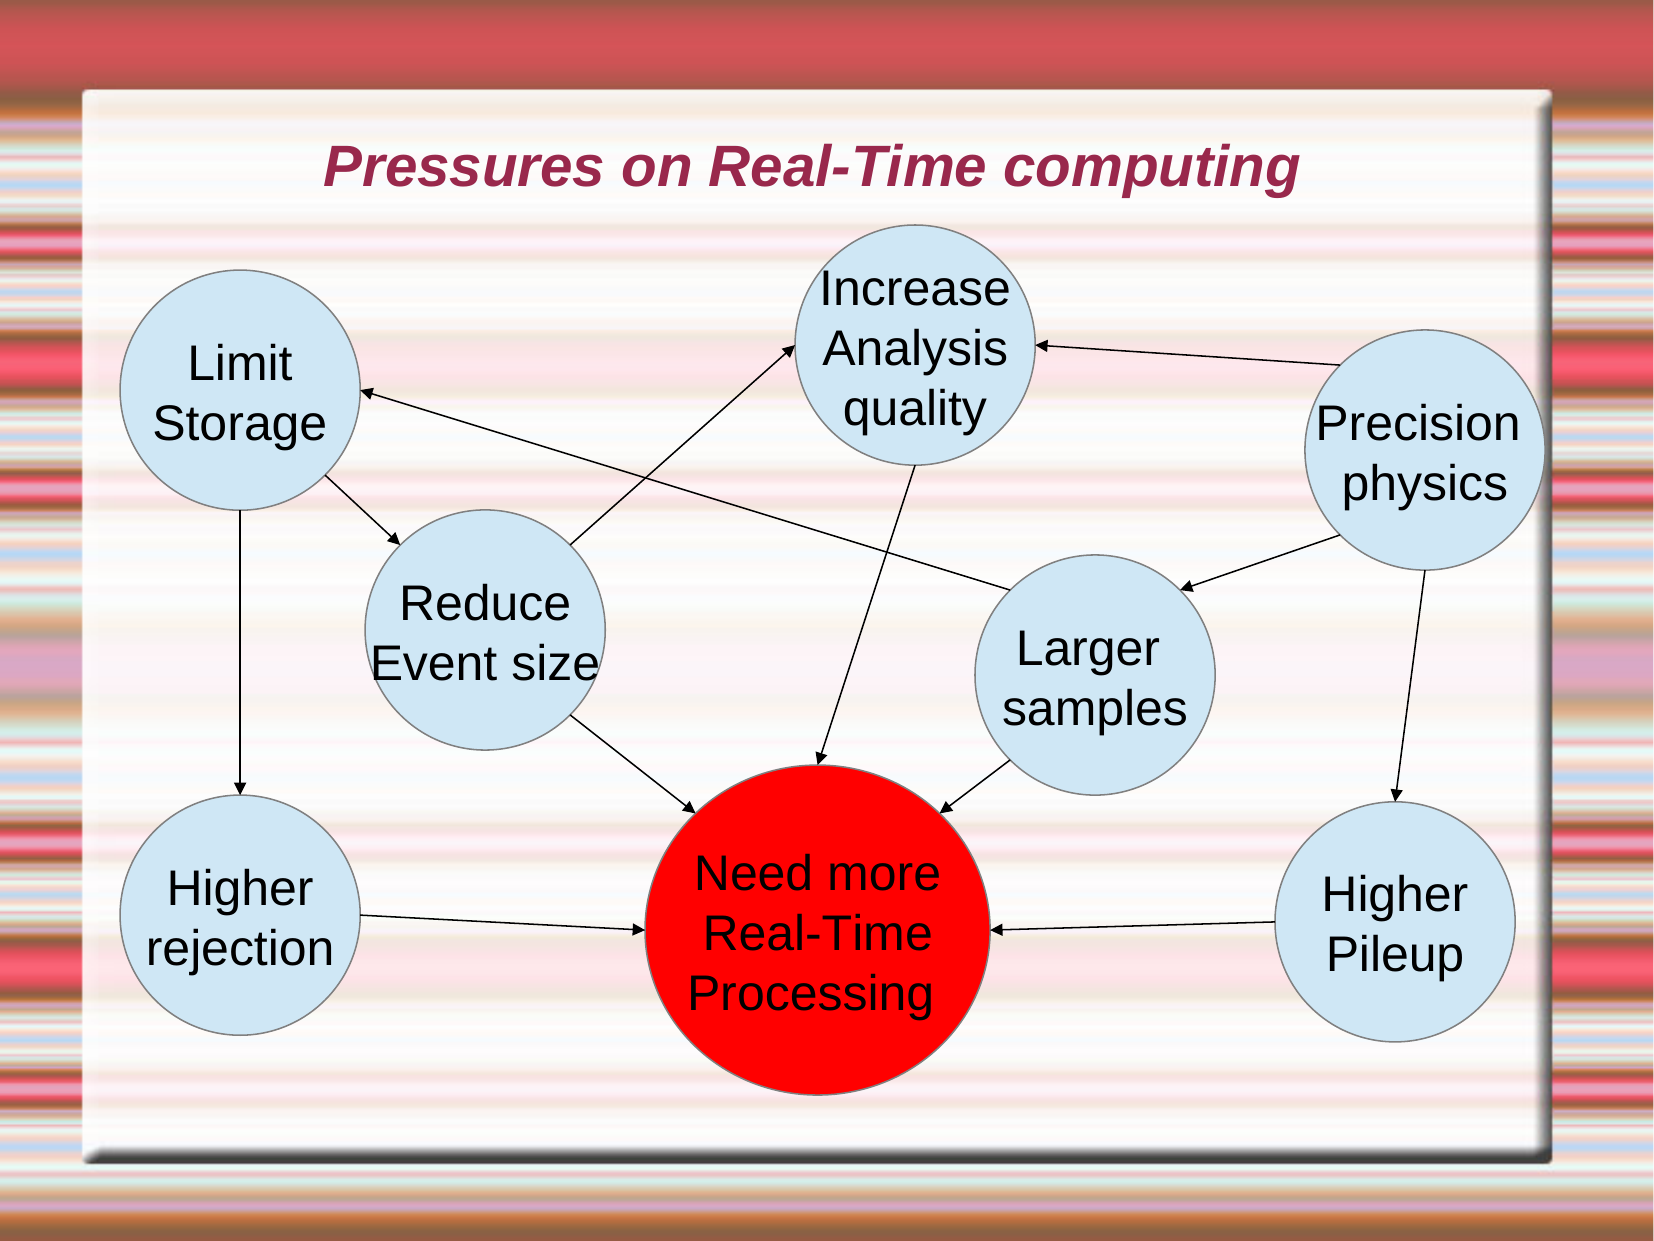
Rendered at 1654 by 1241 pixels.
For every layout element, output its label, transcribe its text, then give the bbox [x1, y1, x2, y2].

text_box Reduce Event size [365, 509, 606, 751]
text_box Increase Analysis quality [795, 225, 1036, 466]
text_box Limit Storage [120, 270, 361, 511]
title Pressures on Real-Time computing [121, 100, 1532, 226]
text_box Precision physics [1304, 329, 1546, 571]
text_box Higher rejection [120, 795, 361, 1036]
picture [0, 0, 1654, 1241]
text_box Larger samples [975, 554, 1216, 796]
text_box Higher Pileup [1275, 801, 1516, 1042]
text_box Need more Real-Time Processing [645, 765, 991, 1096]
